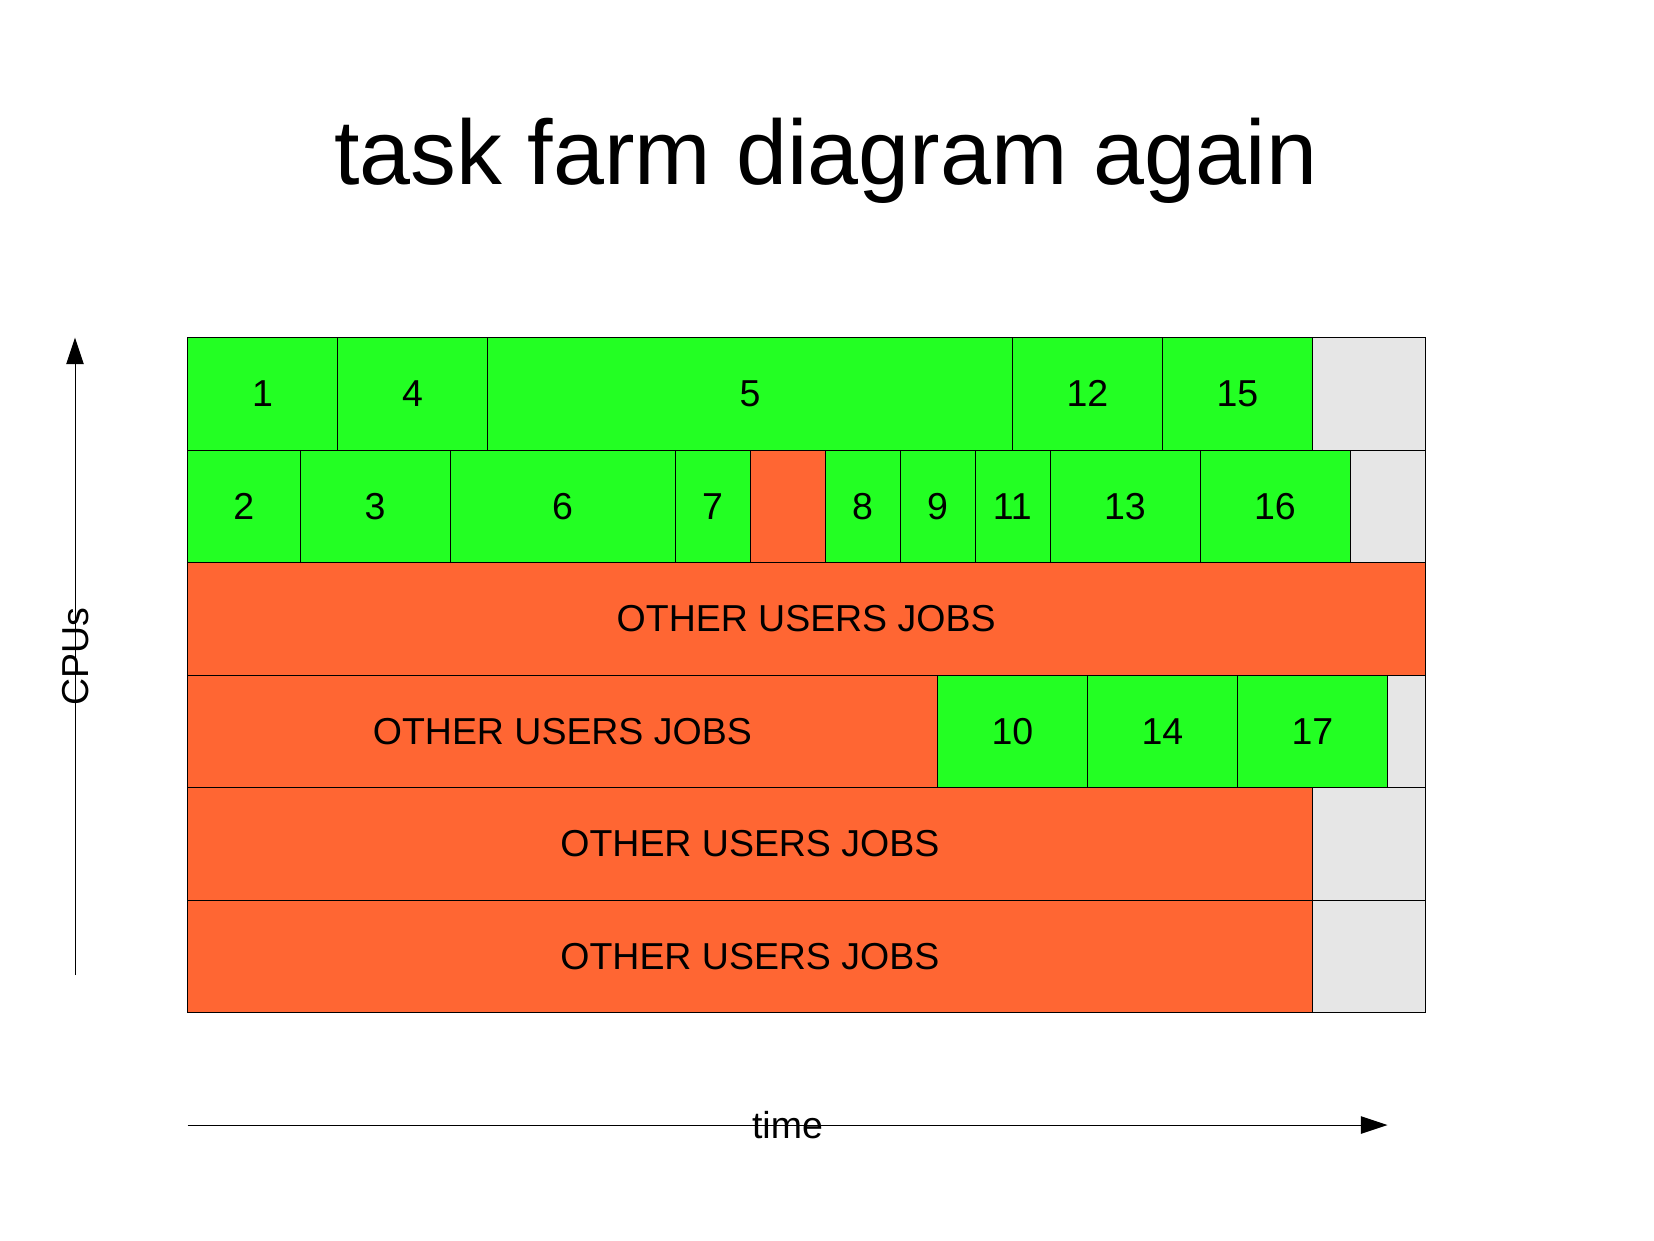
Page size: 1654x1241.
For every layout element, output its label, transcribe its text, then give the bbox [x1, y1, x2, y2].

text_box OTHER USERS JOBS [187, 901, 1313, 1013]
text_box [1313, 676, 1426, 1013]
text_box 12 [1012, 337, 1162, 450]
text_box 2 [187, 450, 300, 562]
text_box 6 [450, 450, 675, 562]
text_box 3 [300, 450, 450, 562]
text_box 5 [487, 337, 1012, 450]
text_box 10 [937, 676, 1087, 787]
text_box 17 [1237, 675, 1388, 788]
text_box 4 [337, 337, 487, 451]
text_box 13 [1051, 450, 1200, 562]
text_box 8 [826, 450, 900, 562]
text_box 14 [1087, 676, 1237, 787]
text_box [750, 450, 826, 563]
text_box 15 [1162, 337, 1313, 451]
text_box 1 [187, 337, 337, 450]
text_box OTHER USERS JOBS [187, 562, 1426, 676]
title task farm diagram again [82, 49, 1571, 257]
text_box OTHER USERS JOBS [187, 787, 1313, 901]
text_box 11 [975, 450, 1051, 563]
text_box 9 [900, 450, 975, 562]
text_box [1313, 337, 1426, 562]
text_box 7 [675, 450, 750, 562]
text_box OTHER USERS JOBS [187, 676, 937, 787]
text_box 16 [1200, 450, 1351, 562]
